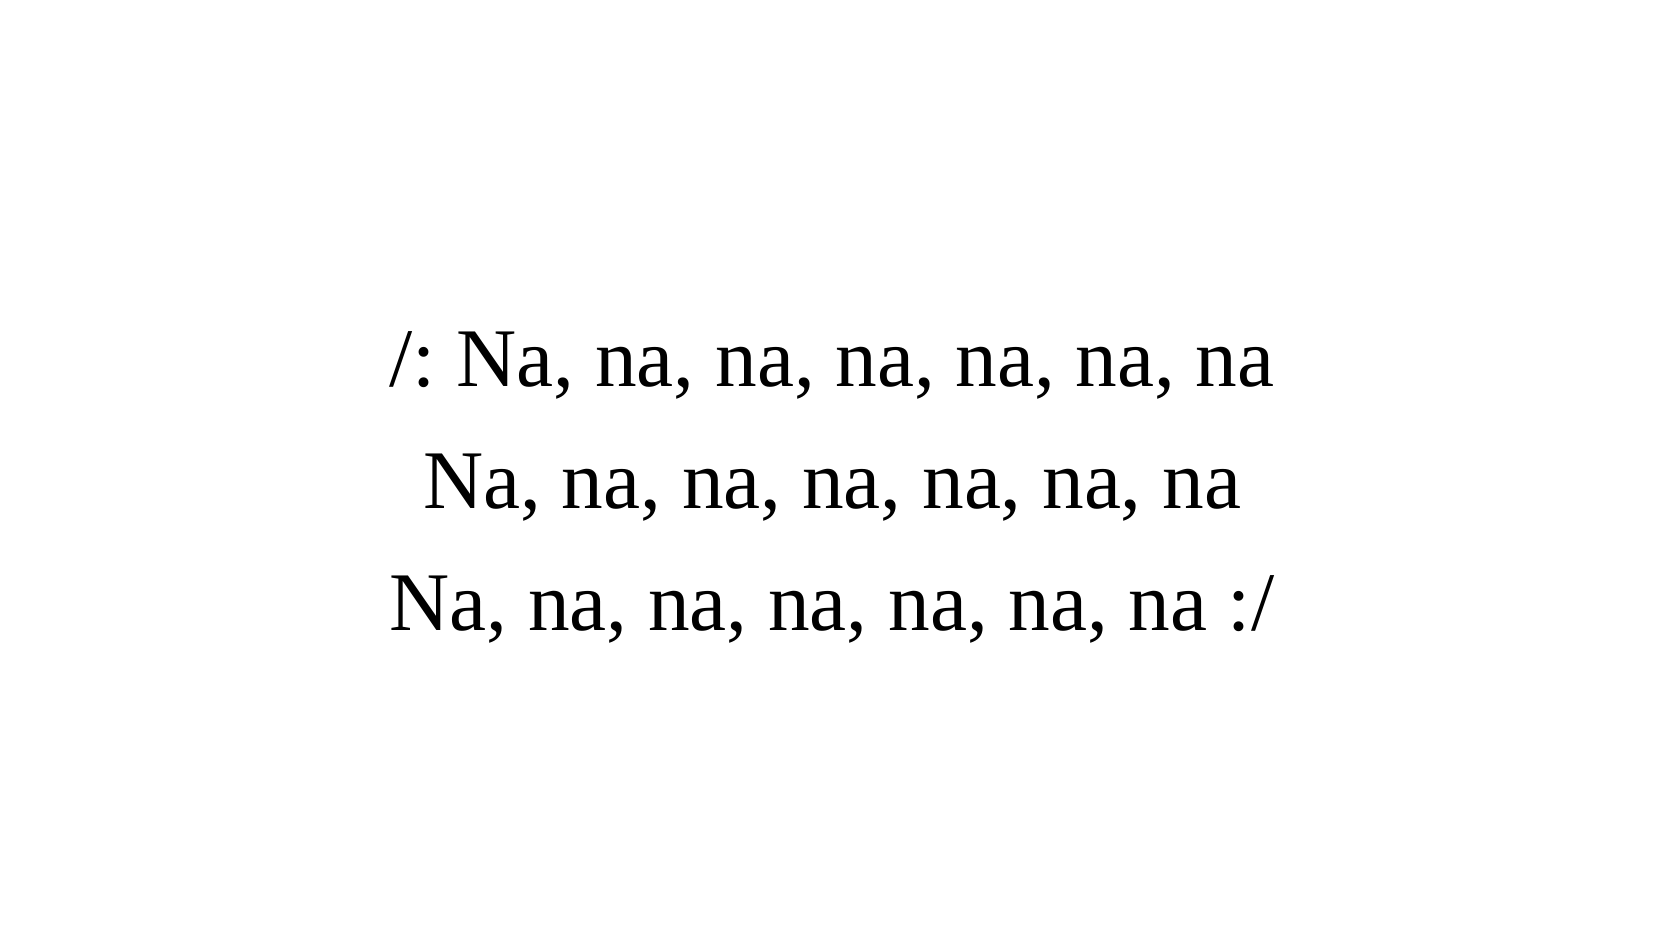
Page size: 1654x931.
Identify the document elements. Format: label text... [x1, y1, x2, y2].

subtitle /: Na, na, na, na, na, na, na Na, na, na, na, na, na, na Na, na, na, na, na, na, na :/ [141, 300, 1524, 650]
